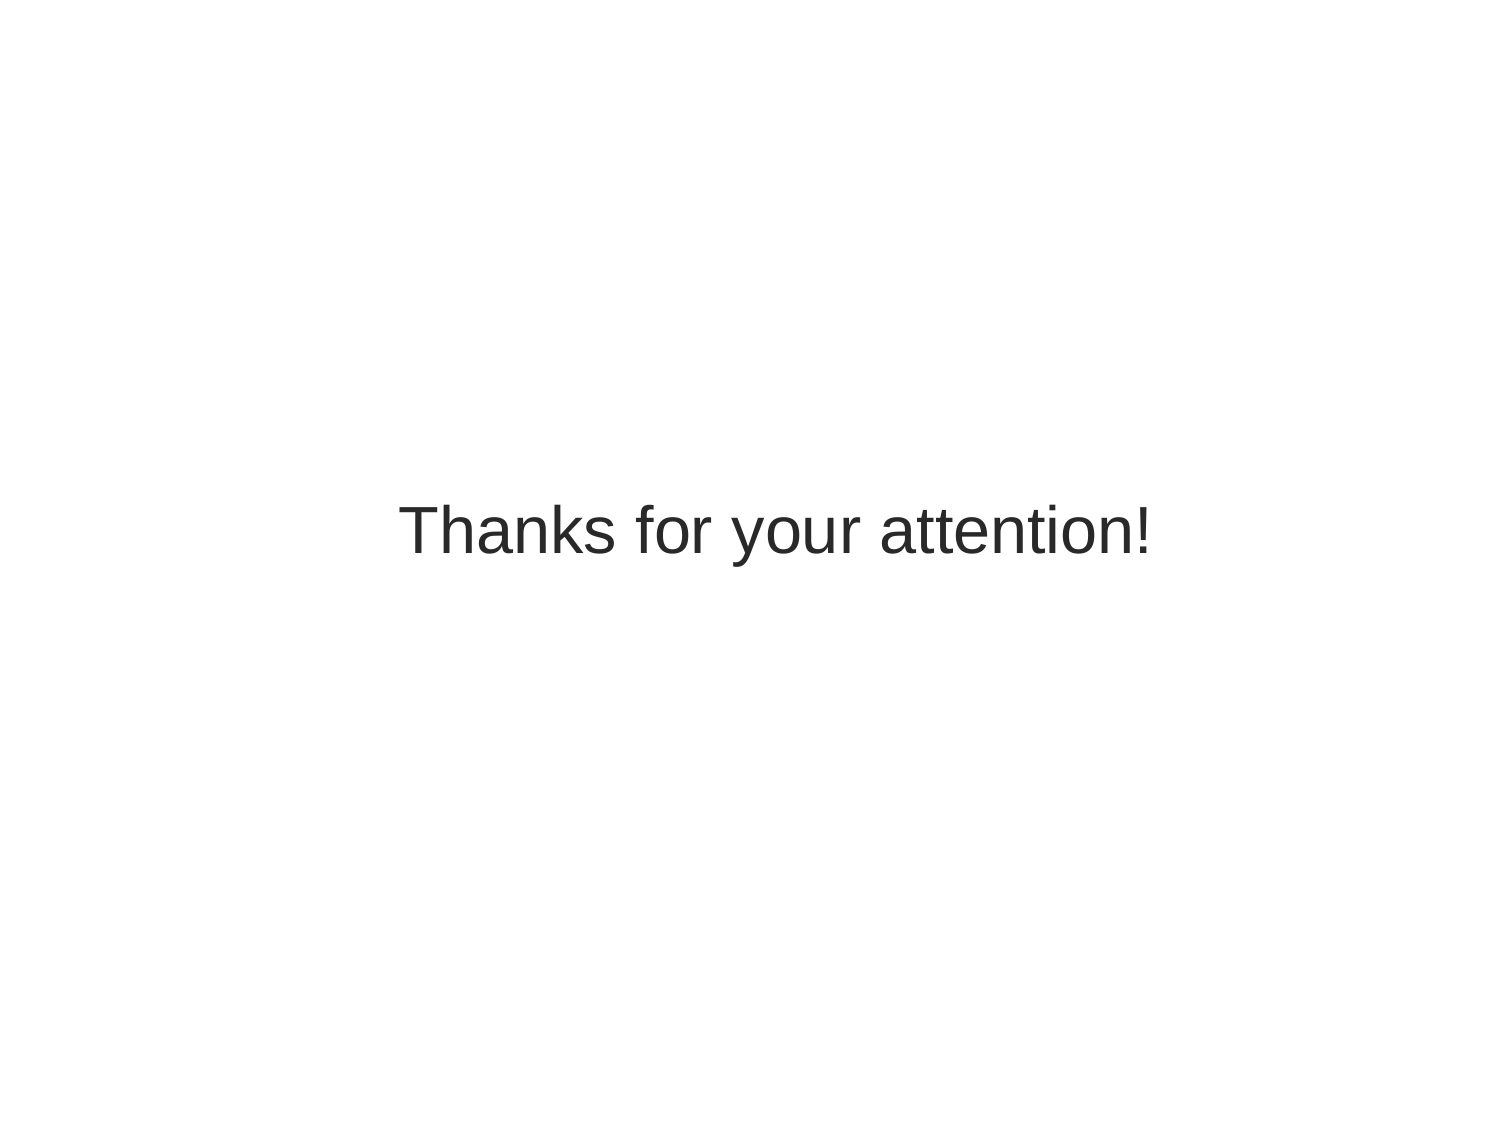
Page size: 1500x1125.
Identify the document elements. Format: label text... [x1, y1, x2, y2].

text_box Thanks for your attention! [383, 479, 1223, 610]
